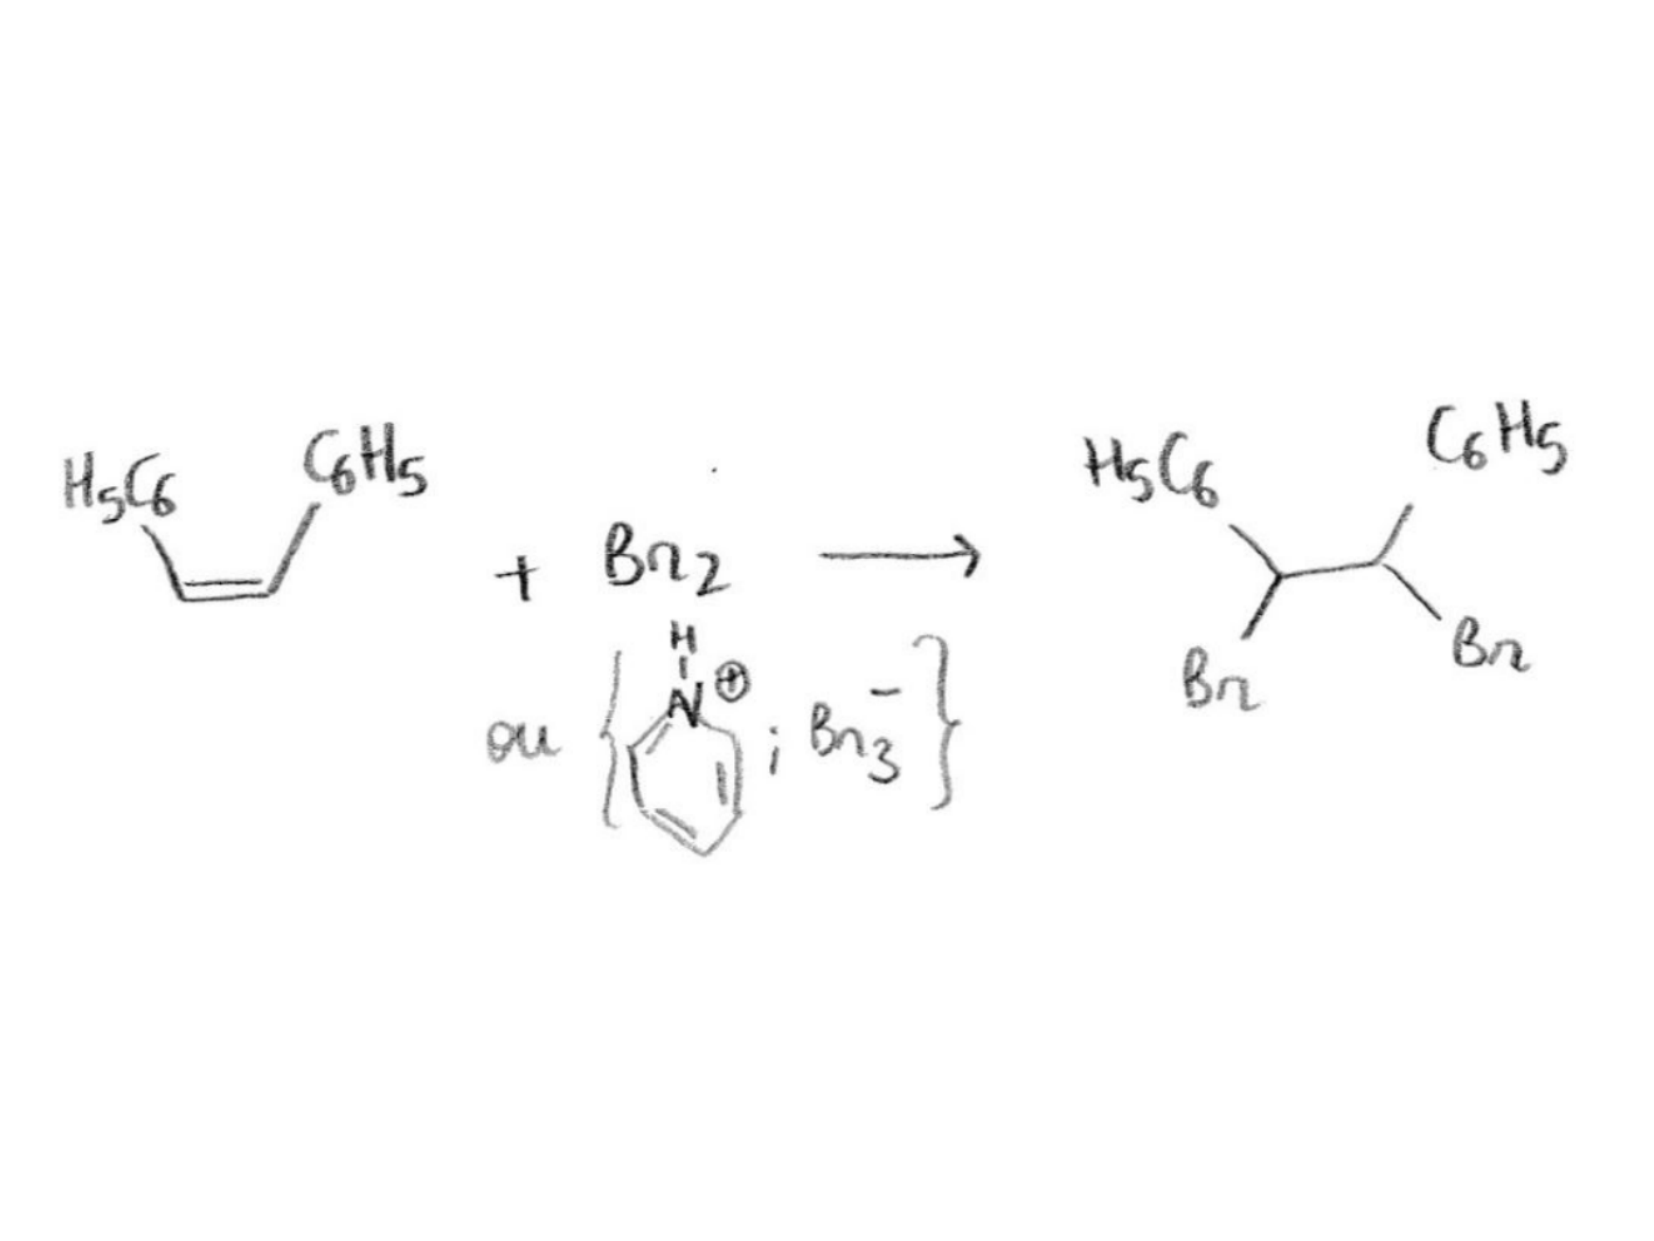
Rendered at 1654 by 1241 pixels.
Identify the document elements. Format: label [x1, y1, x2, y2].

picture [11, 330, 1639, 882]
